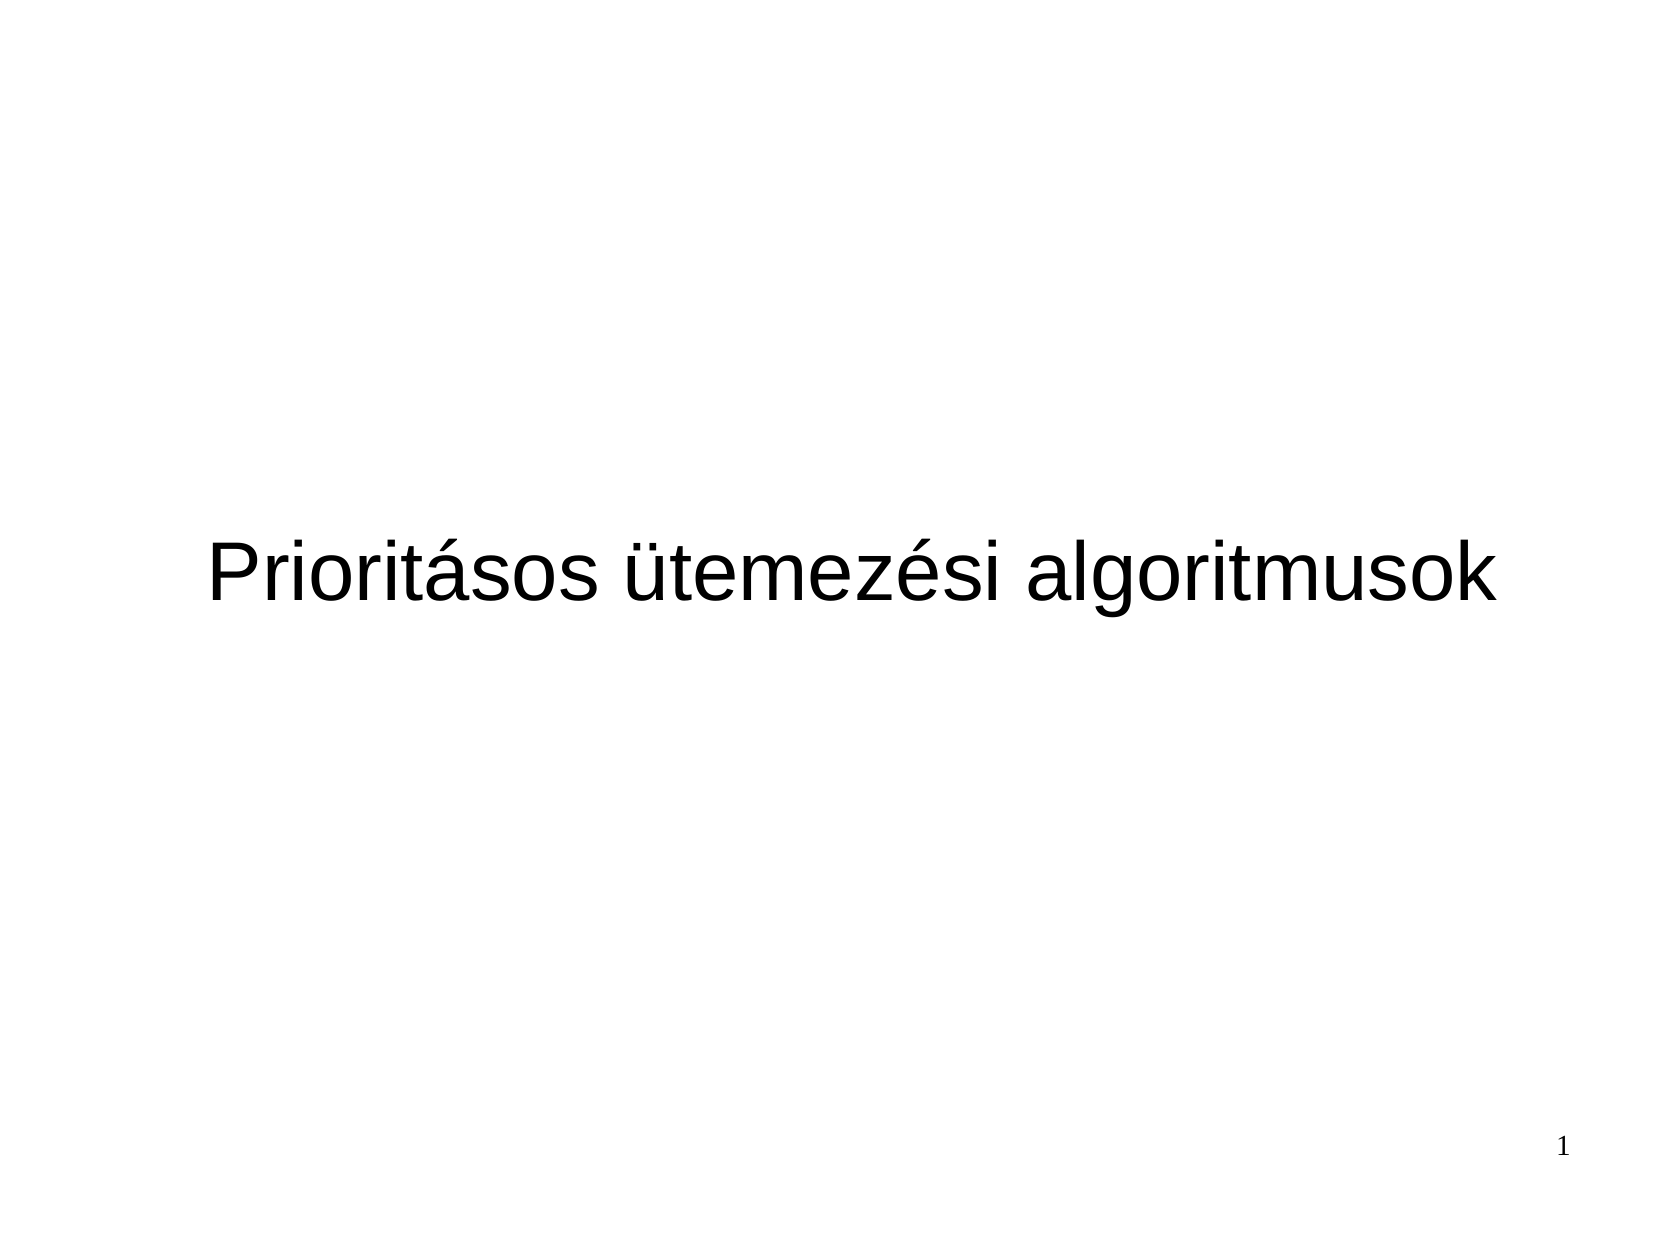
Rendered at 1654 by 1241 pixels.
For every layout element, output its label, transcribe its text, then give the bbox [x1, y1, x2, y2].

text_box Prioritásos ütemezési algoritmusok [149, 463, 1556, 671]
